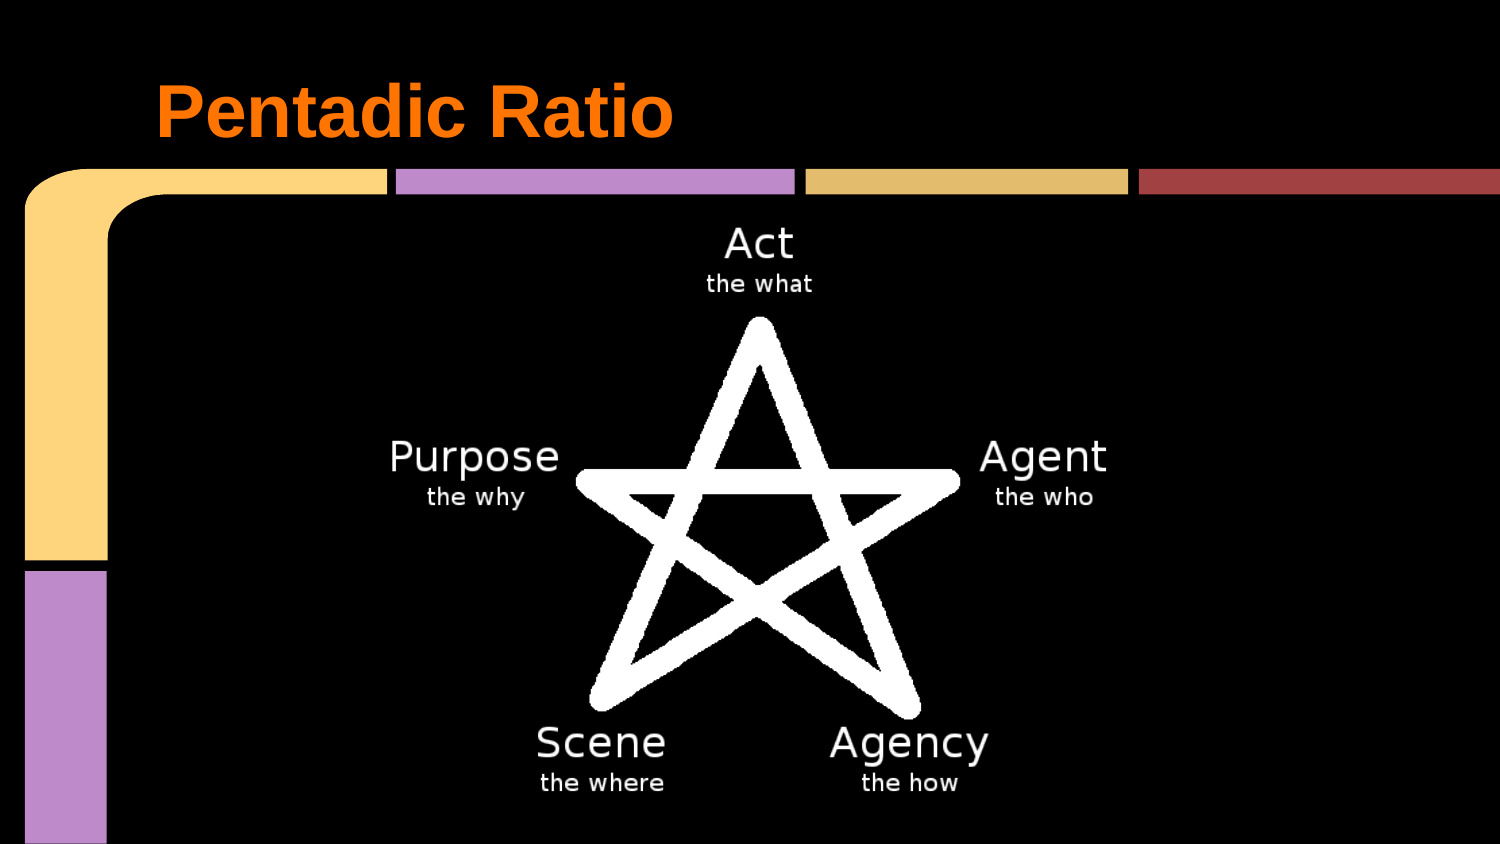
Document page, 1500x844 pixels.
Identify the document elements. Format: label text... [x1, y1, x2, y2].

picture [372, 206, 1128, 813]
title Pentadic Ratio [140, 26, 1425, 168]
